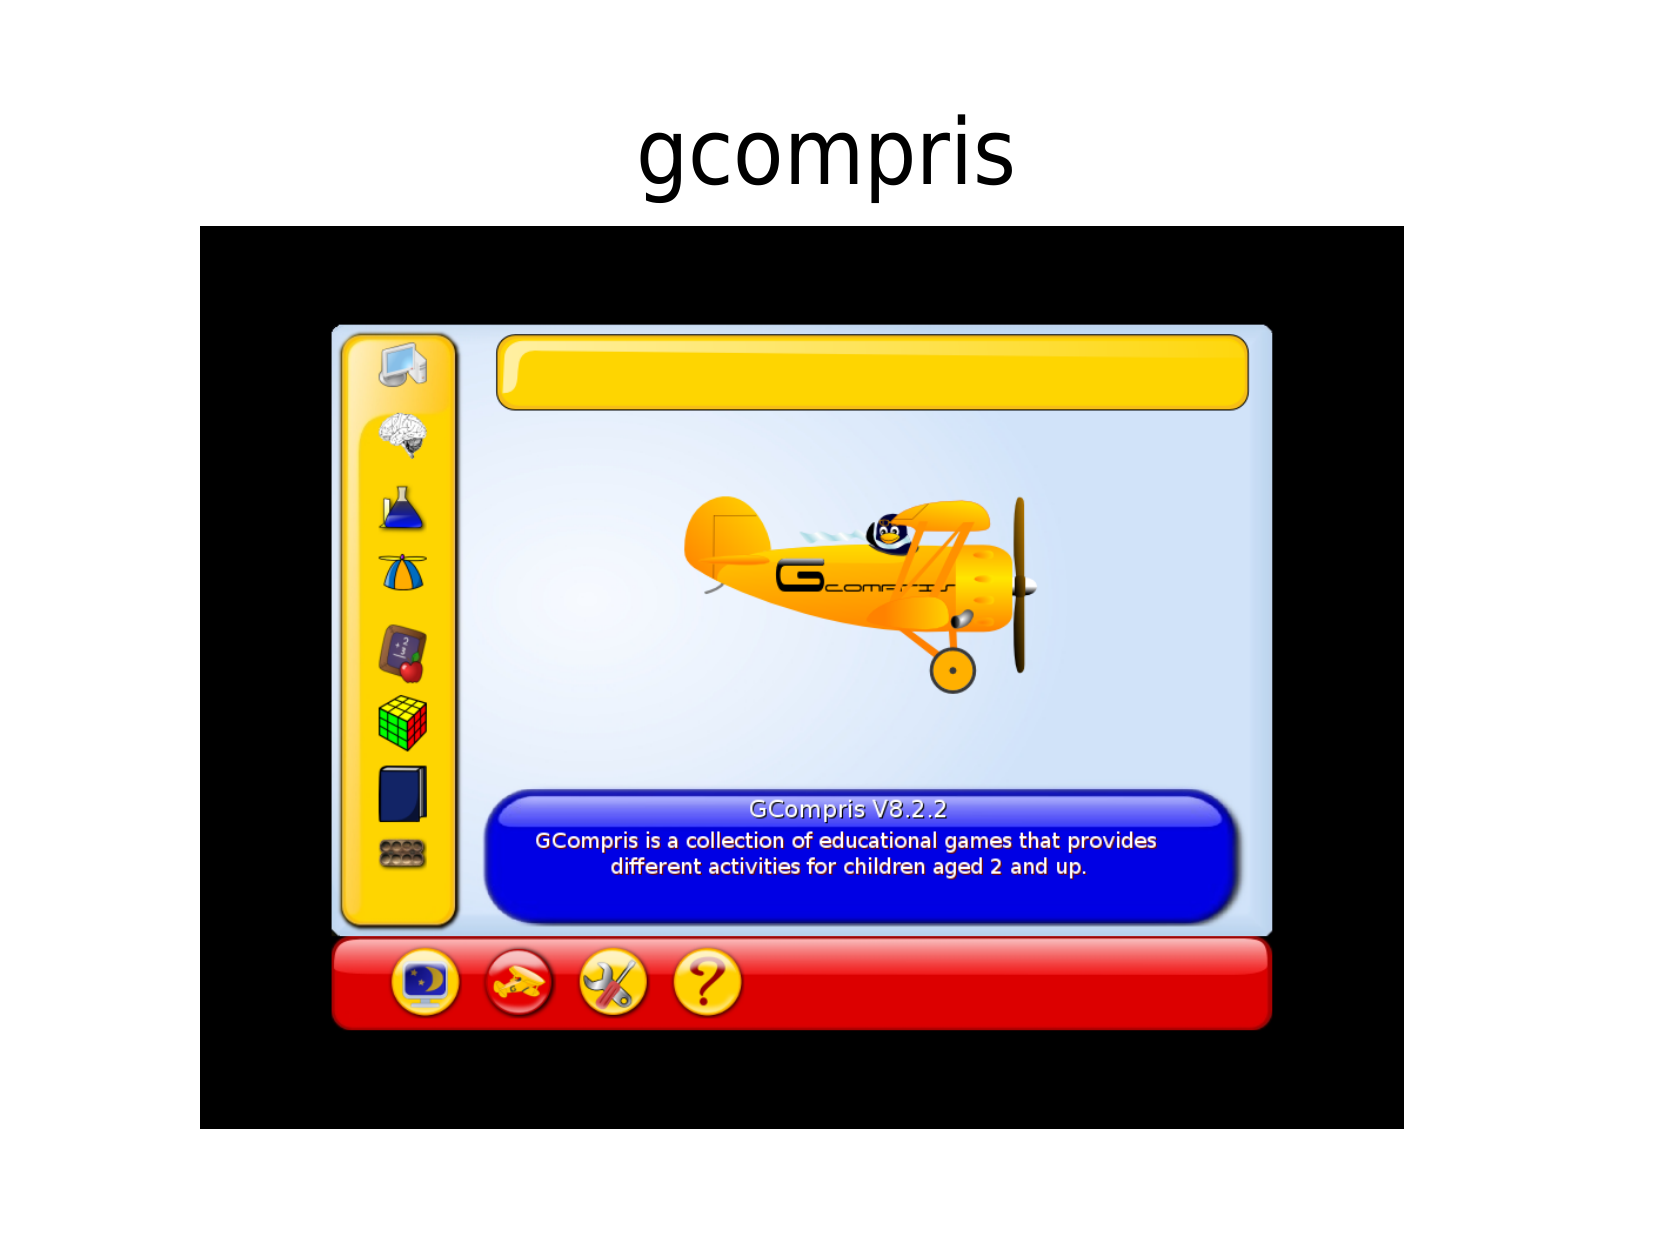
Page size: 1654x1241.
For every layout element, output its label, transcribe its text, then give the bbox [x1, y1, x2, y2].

picture [200, 226, 1404, 1129]
title gcompris [82, 49, 1571, 257]
